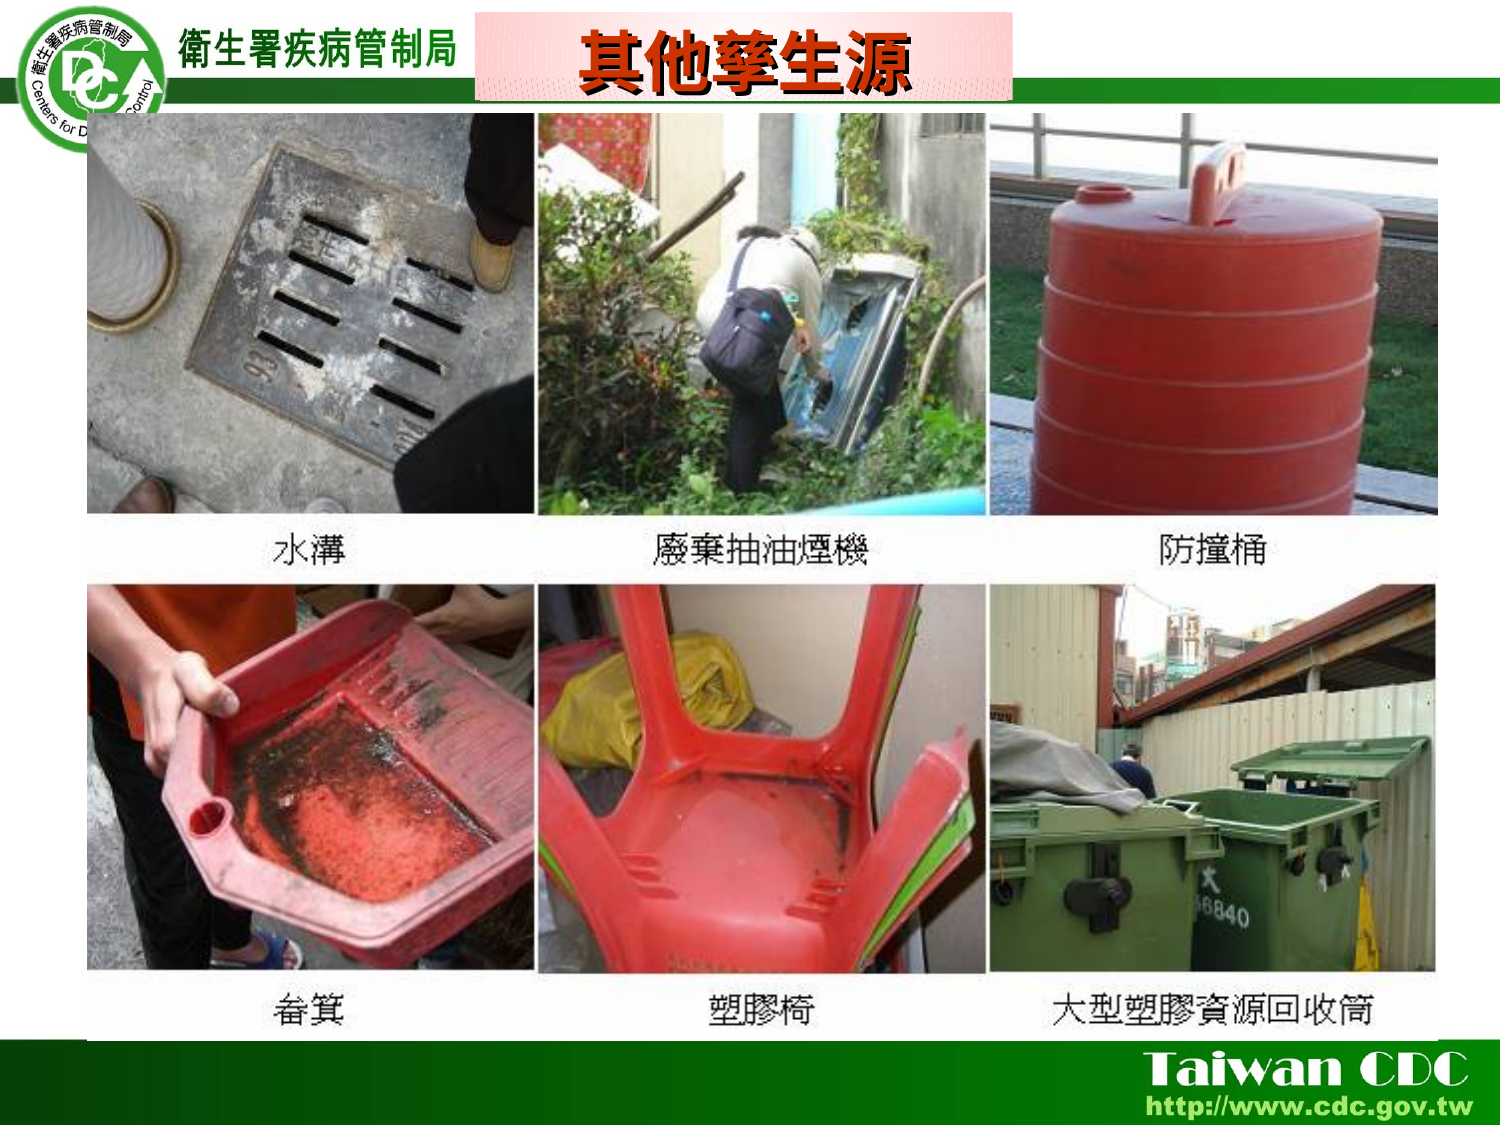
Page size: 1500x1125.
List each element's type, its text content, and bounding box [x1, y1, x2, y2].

text_box [1175, 987, 1488, 1063]
text_box 其他孳生源 [475, 13, 1013, 100]
picture [87, 113, 1438, 1041]
